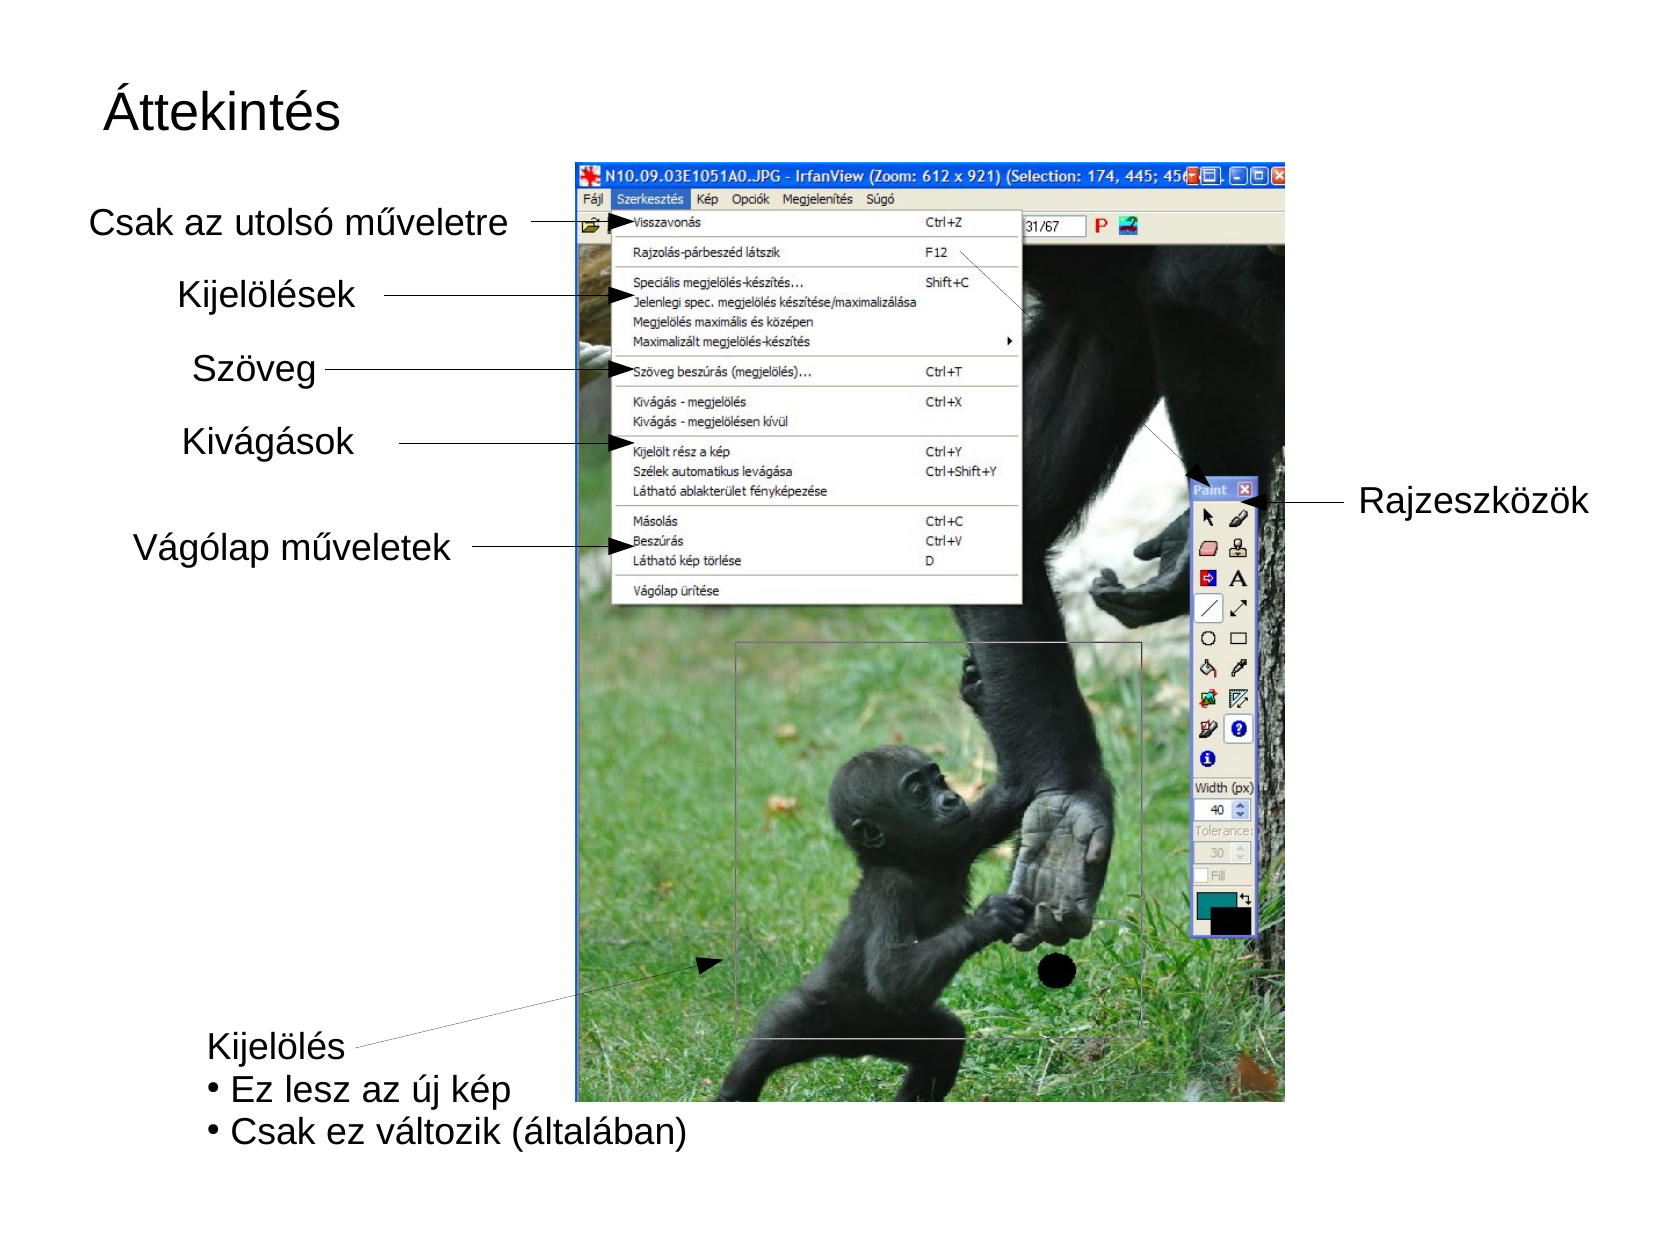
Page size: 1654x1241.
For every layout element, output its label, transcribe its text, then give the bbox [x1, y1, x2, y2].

text_box Kivágások [166, 413, 370, 473]
text_box Kijelölések [162, 265, 371, 323]
text_box Áttekintés [88, 73, 357, 150]
picture [575, 162, 1285, 1102]
text_box Szöveg [177, 339, 332, 426]
text_box Csak az utolsó műveletre [73, 194, 524, 251]
text_box Rajzeszközök [1343, 472, 1604, 530]
text_box Vágólap műveletek [118, 518, 466, 576]
text_box Kijelölés Ez lesz az új kép Csak ez változik (általában) [191, 1018, 703, 1160]
